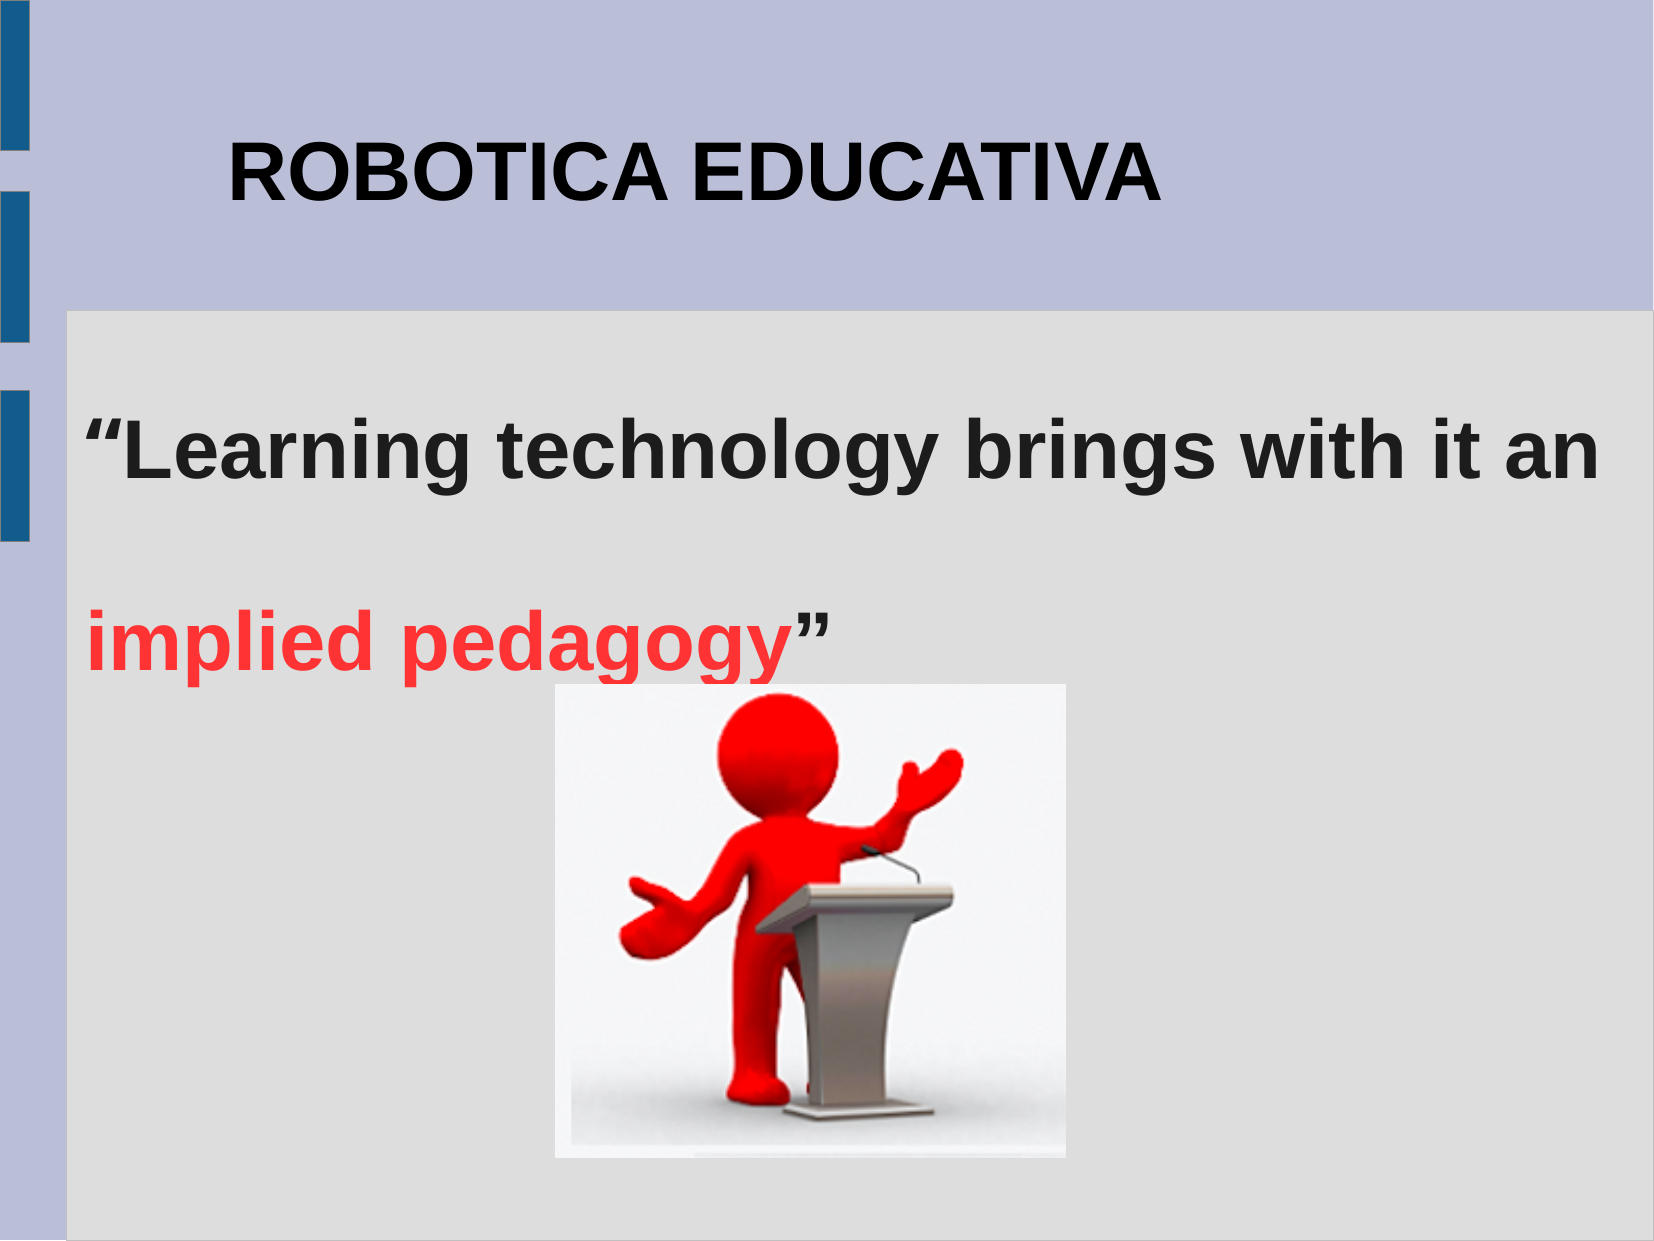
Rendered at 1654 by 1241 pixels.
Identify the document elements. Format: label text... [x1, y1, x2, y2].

text_box “Learning technology brings with it an implied pedagogy” [70, 330, 1624, 890]
text_box ROBOTICA EDUCATIVA [212, 118, 1264, 311]
picture [555, 684, 1066, 1158]
